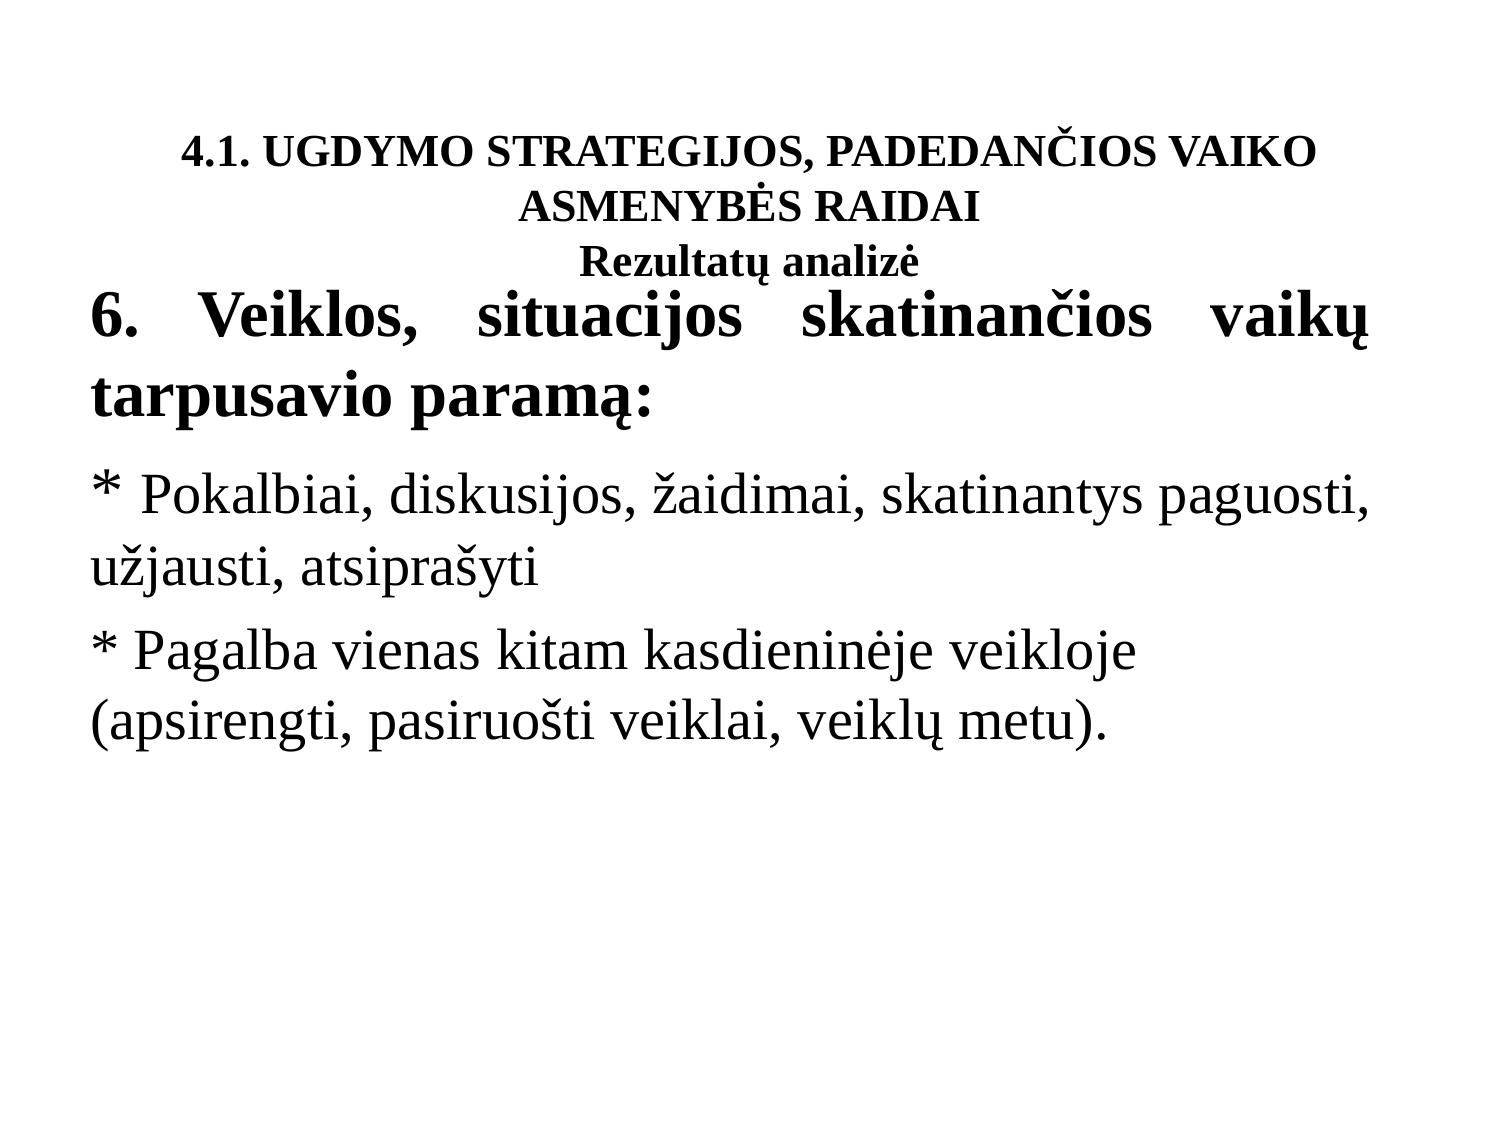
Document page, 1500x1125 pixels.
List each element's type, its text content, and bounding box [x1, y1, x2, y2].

list 6. Veiklos, situacijos skatinančios vaikų tarpusavio paramą: * Pokalbiai, diskusijos, žaidimai, skatinantys paguosti, užjausti, atsiprašyti * Pagalba vienas kitam kasdieninėje veikloje (apsirengti, pasiruošti veiklai, veiklų metu). [75, 262, 1426, 1005]
title 4.1. UGDYMO STRATEGIJOS, PADEDANČIOS VAIKO ASMENYBĖS RAIDAI Rezultatų analizė [75, 113, 1426, 262]
